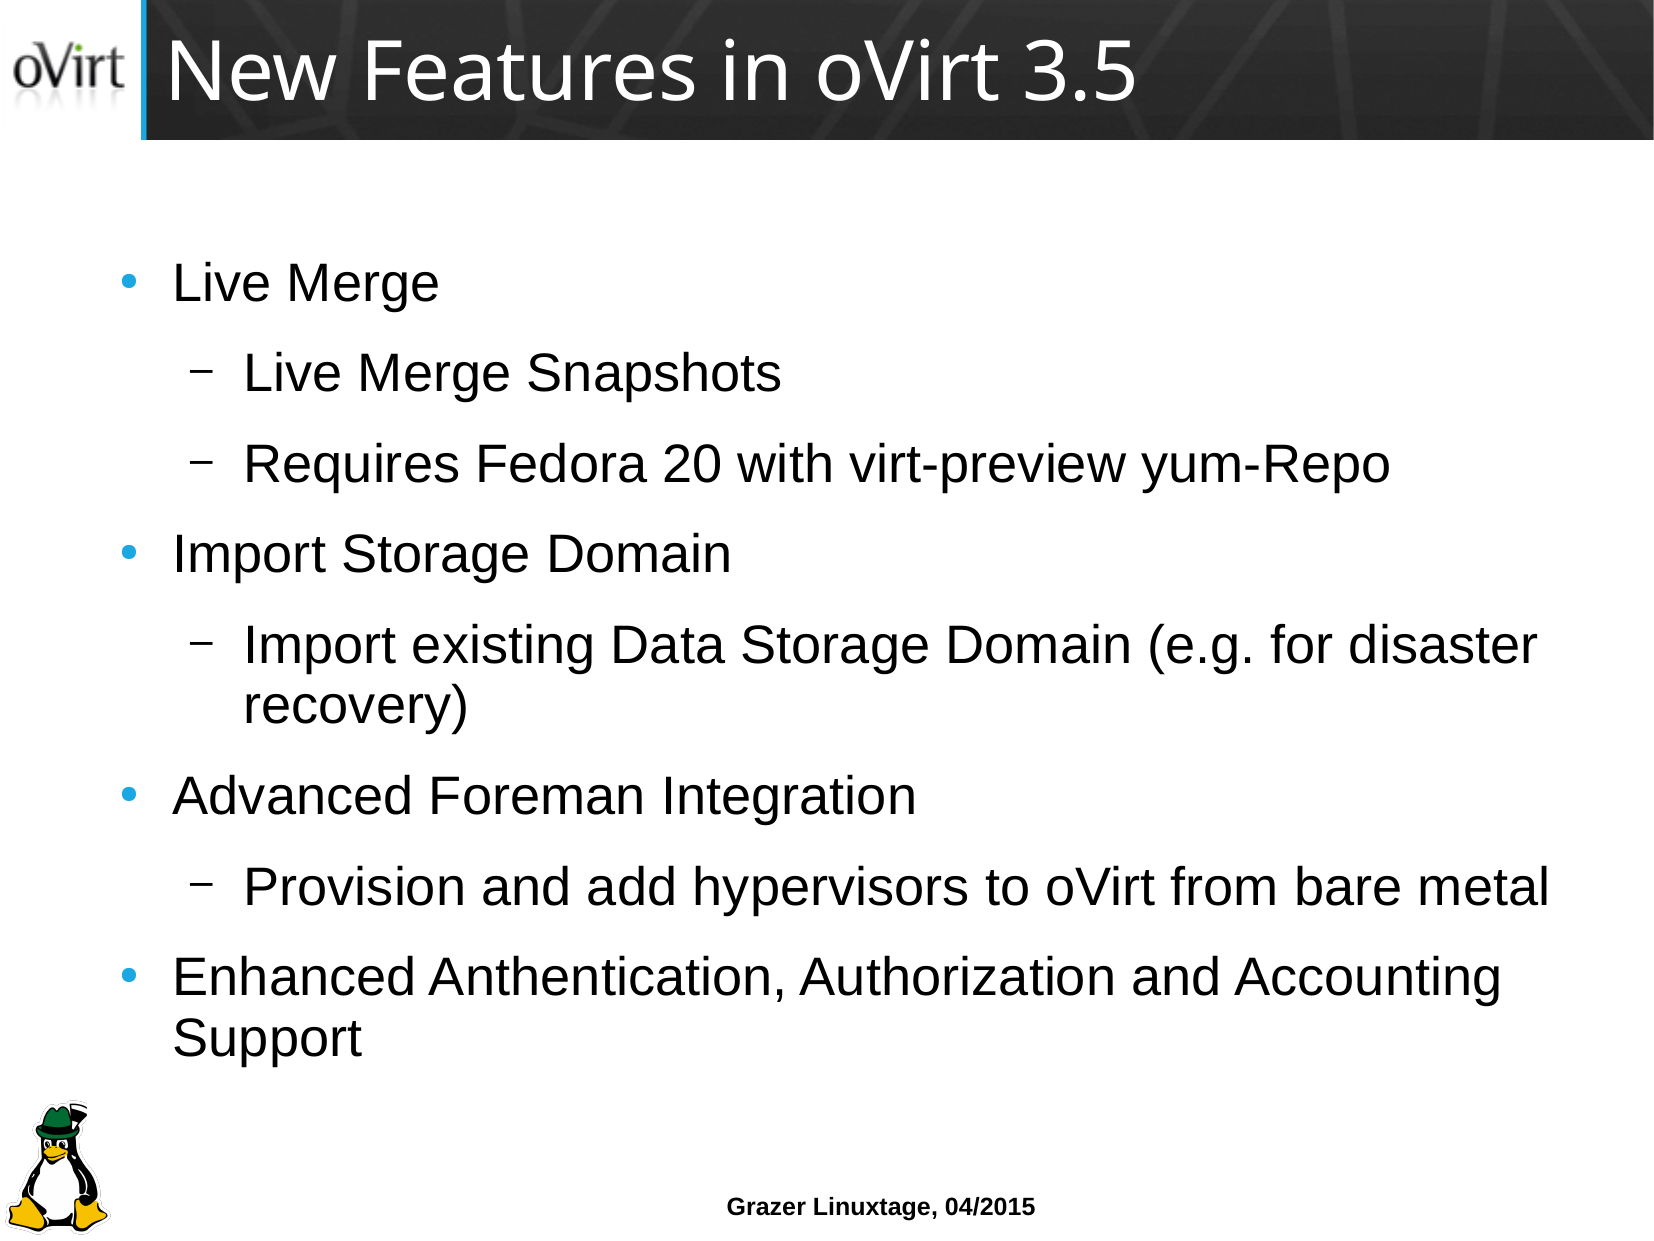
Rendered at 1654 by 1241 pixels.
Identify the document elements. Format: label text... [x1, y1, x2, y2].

title New Features in oVirt 3.5 [164, 18, 1653, 119]
picture [5, 1100, 111, 1235]
picture [0, 0, 1654, 140]
text_box Live Merge Live Merge Snapshots Requires Fedora 20 with virt-preview yum-Repo Import Storage Domain Import existing Data Storage Domain (e.g. for disaster recovery) Advanced Foreman Integration Provision and add hypervisors to oVirt from bare metal Enhanced Anthentication, Authorization and Accounting Support [86, 244, 1576, 1126]
